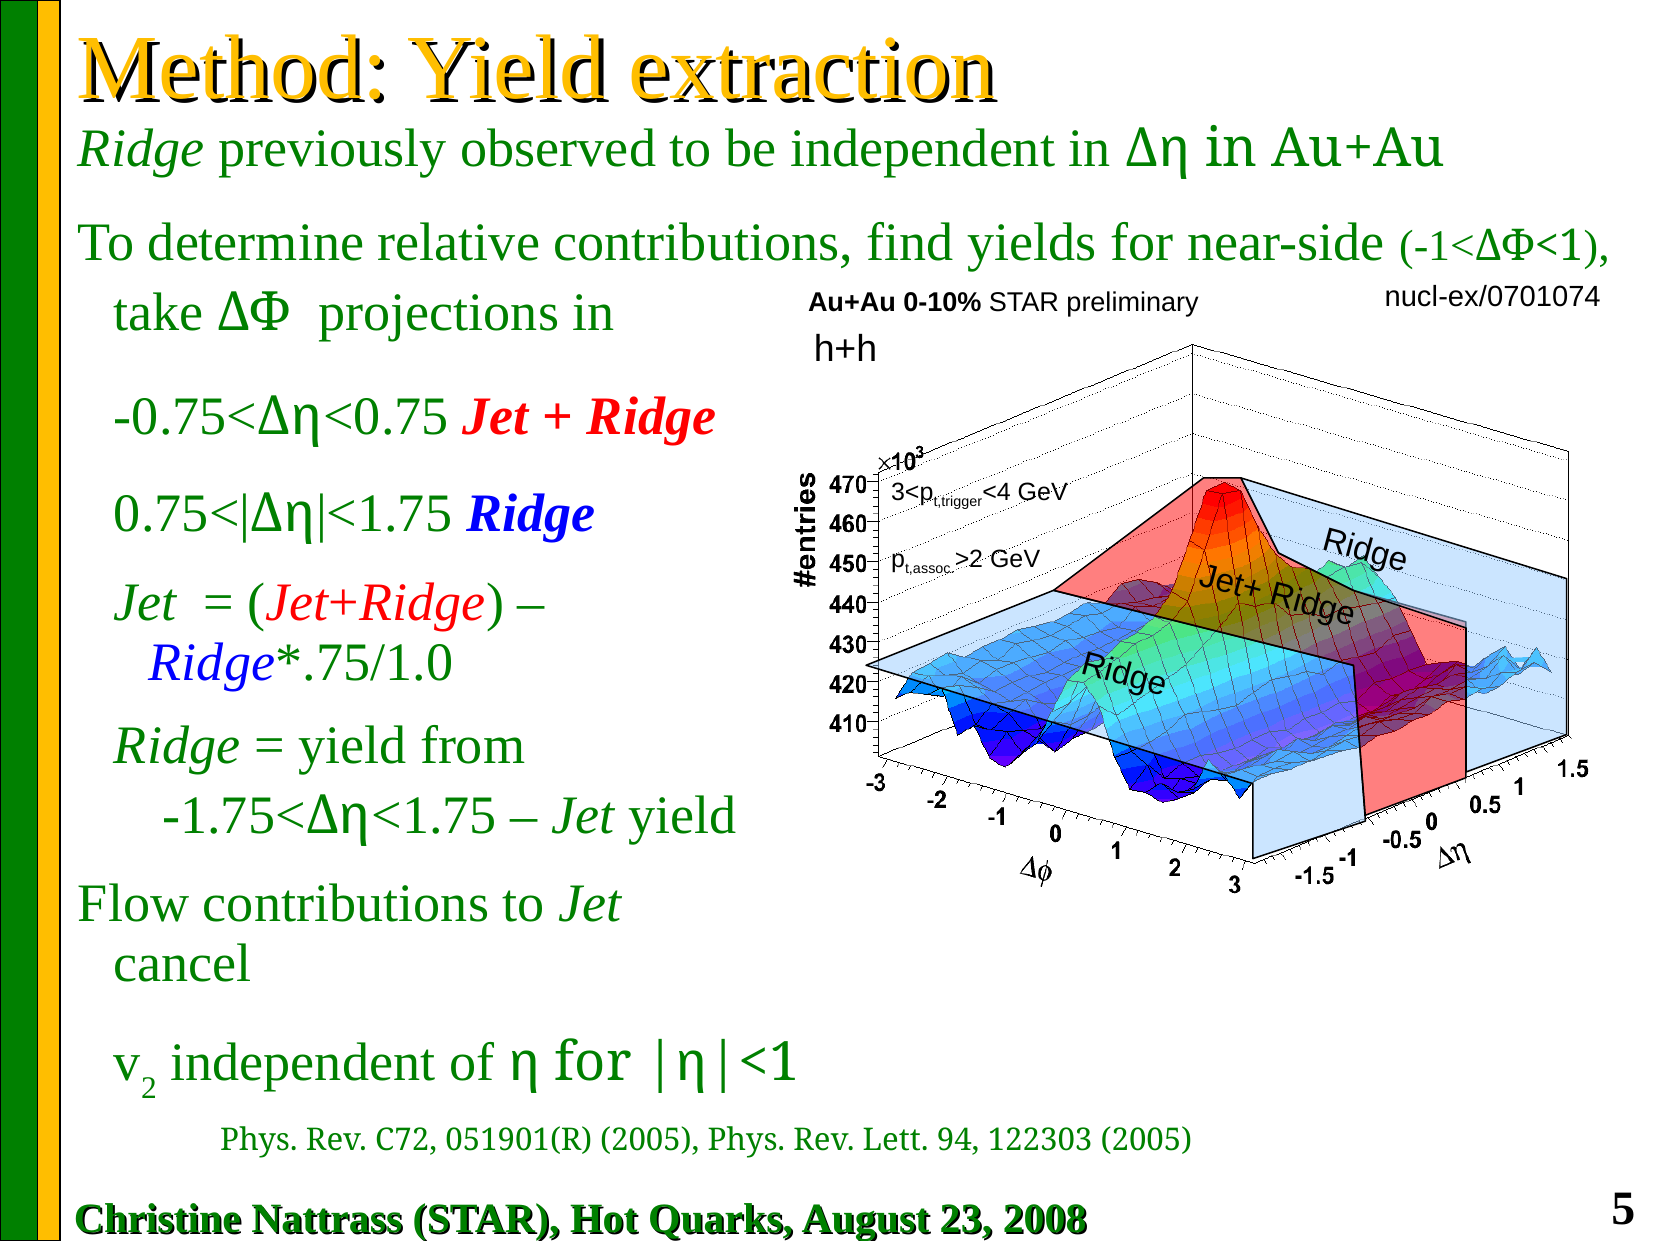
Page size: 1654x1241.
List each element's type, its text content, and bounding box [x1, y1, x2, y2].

text_box Ridge [1054, 637, 1219, 749]
text_box Jet+ Ridge [1161, 549, 1455, 733]
list Ridge previously observed to be independent in Δη in Au+Au To determine relative contributions, find yields for near-side (-1<ΔΦ<1), take ΔΦprojections in -0.75<Δη<0.75 Jet + Ridge 0.75<|Δη|<1.75 Ridge Jet = (Jet+Ridge) – Ridge*.75/1.0 Ridge = yield from -1.75<Δη<1.75 – Jet yield Flow contributions to Jet cancel v2 independent of η for |η|<1 Phys. Rev. C72, 051901(R) (2005), Phys. Rev. Lett. 94, 122303 (2005)‏ [43, 108, 1654, 1133]
title Method: Yield extraction [76, 0, 1565, 135]
text_box Ridge [1295, 513, 1461, 625]
picture [792, 279, 1654, 928]
text_box 3<pt,trigger<4 GeV pt,assoc.>2 GeV [876, 469, 1117, 585]
text_box nucl-ex/0701074 [1369, 275, 1654, 336]
text_box Au+Au 0-10% STAR preliminary [793, 278, 1214, 326]
text_box 5 [1537, 1174, 1651, 1241]
text_box [866, 477, 1567, 859]
text_box h+h [799, 324, 912, 414]
